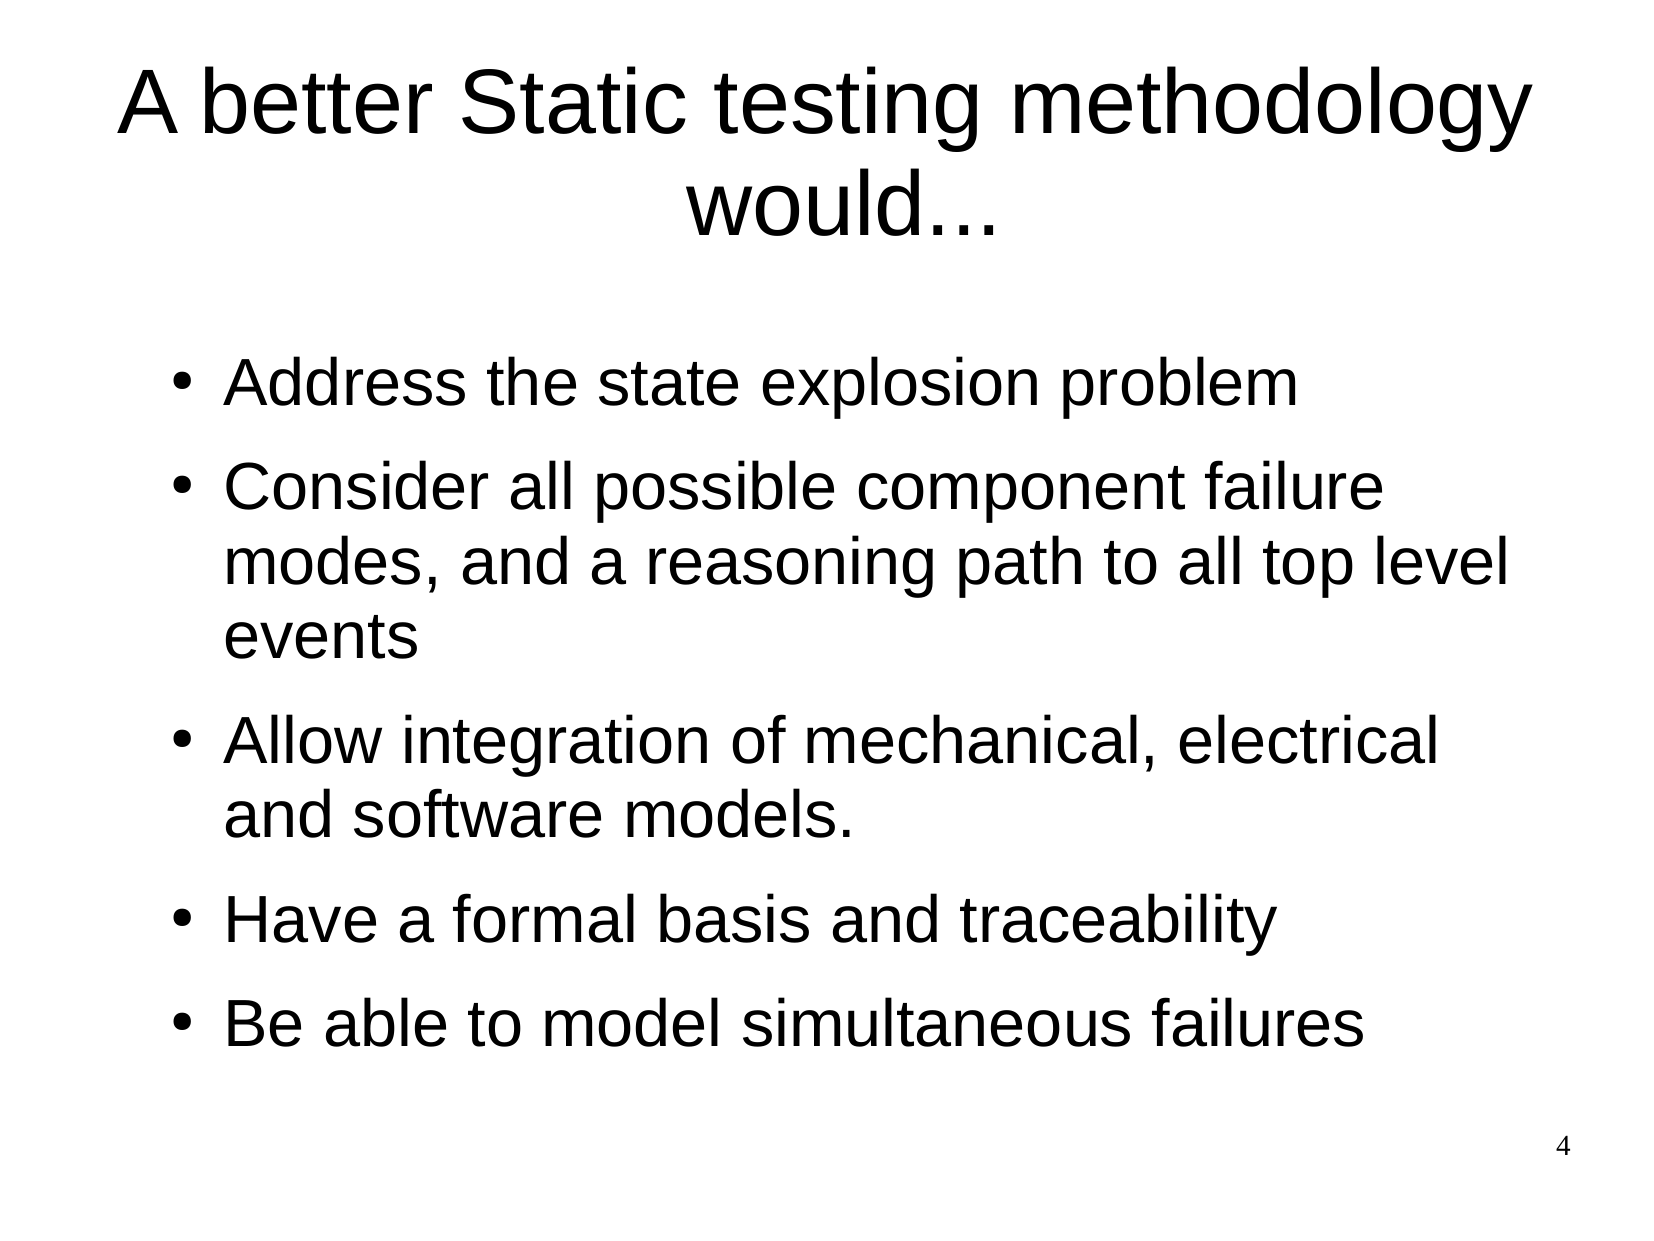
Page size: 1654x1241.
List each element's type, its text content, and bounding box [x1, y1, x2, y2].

title A better Static testing methodology would... [82, 49, 1571, 257]
list Address the state explosion problem Consider all possible component failure modes, and a reasoning path to all top level events Allow integration of mechanical, electrical and software models. Have a formal basis and traceability Be able to model simultaneous failures [152, 344, 1534, 1127]
